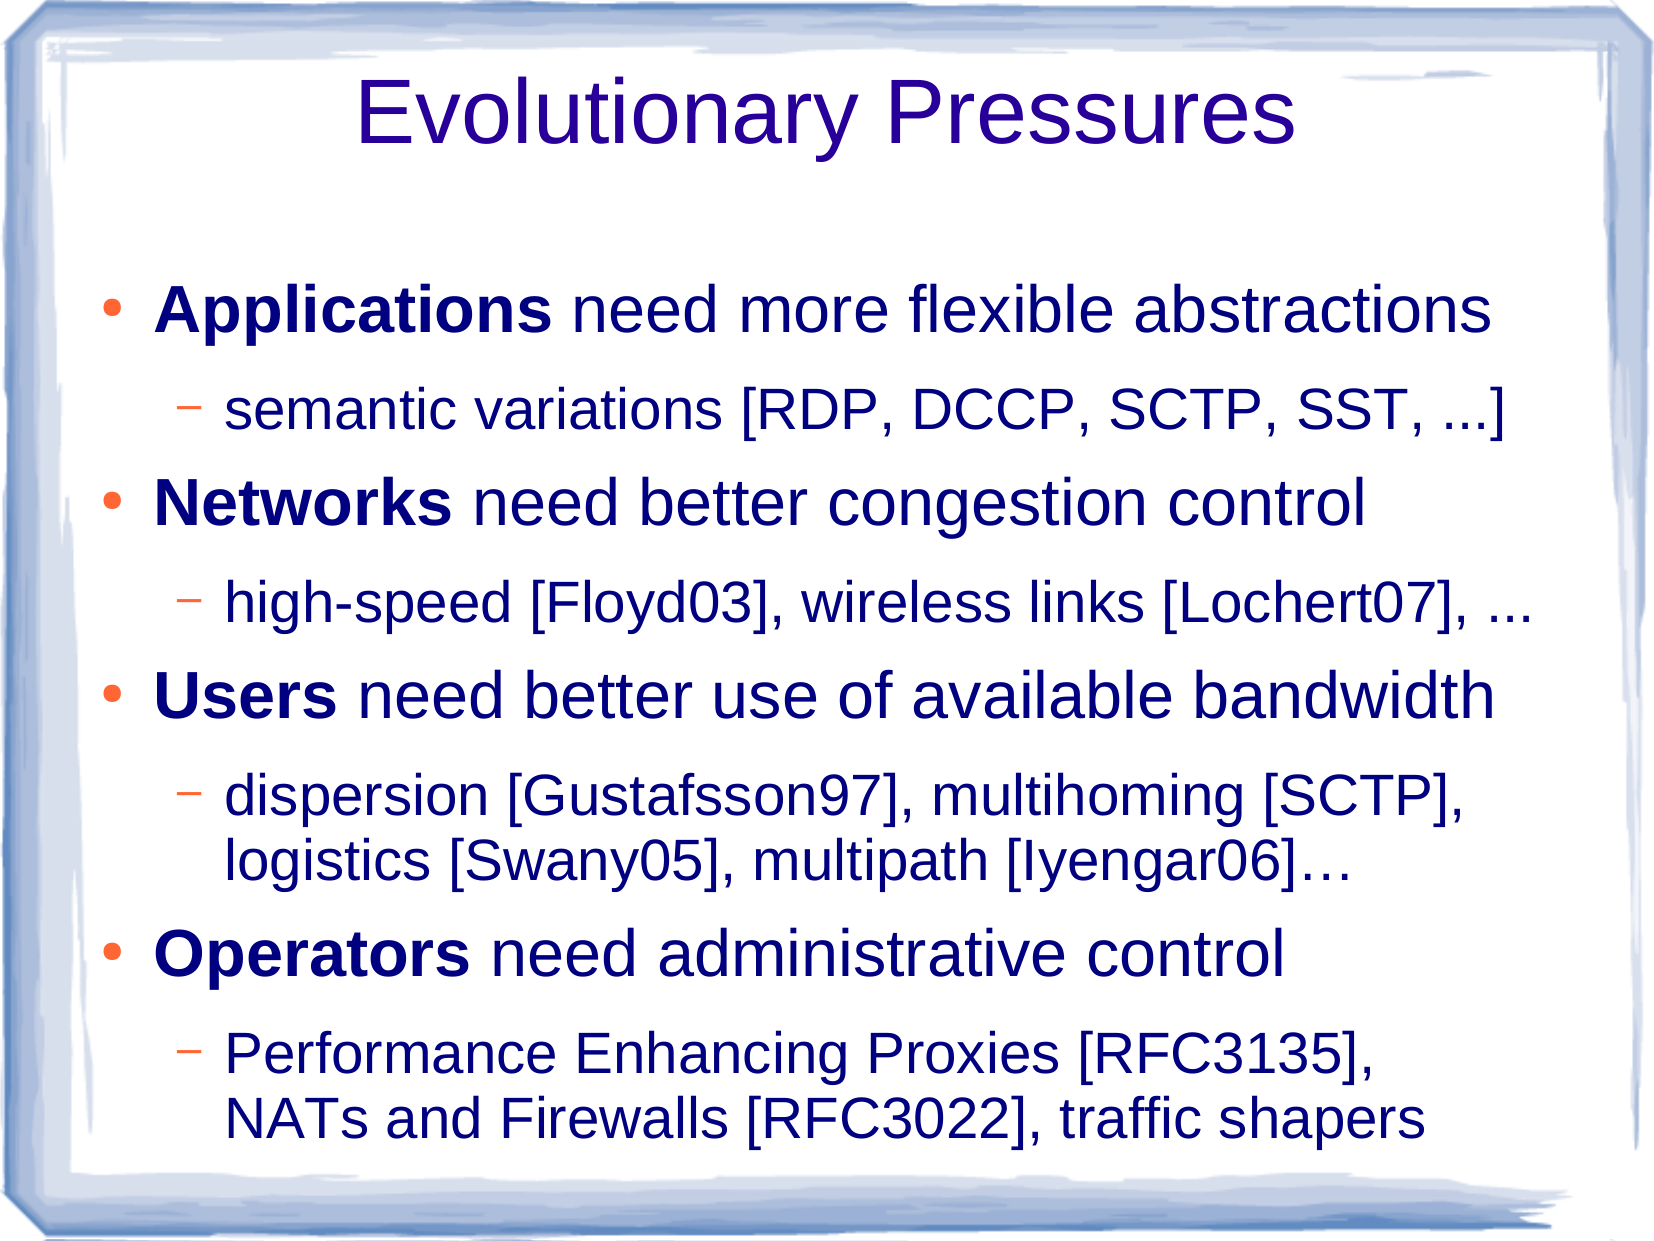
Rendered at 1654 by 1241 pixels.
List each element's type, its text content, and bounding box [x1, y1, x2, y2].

title Evolutionary Pressures [82, 8, 1571, 216]
list Applications need more flexible abstractions semantic variations [RDP, DCCP, SCTP, SST, ...] Networks need better congestion control high-speed [Floyd03], wireless links [Lochert07], ... Users need better use of available bandwidth dispersion [Gustafsson97], multihoming [SCTP], logistics [Swany05], multipath [Iyengar06]… Operators need administrative control Performance Enhancing Proxies [RFC3135], NATs and Firewalls [RFC3022], traffic shapers [82, 272, 1576, 1183]
picture [0, 0, 1654, 1241]
